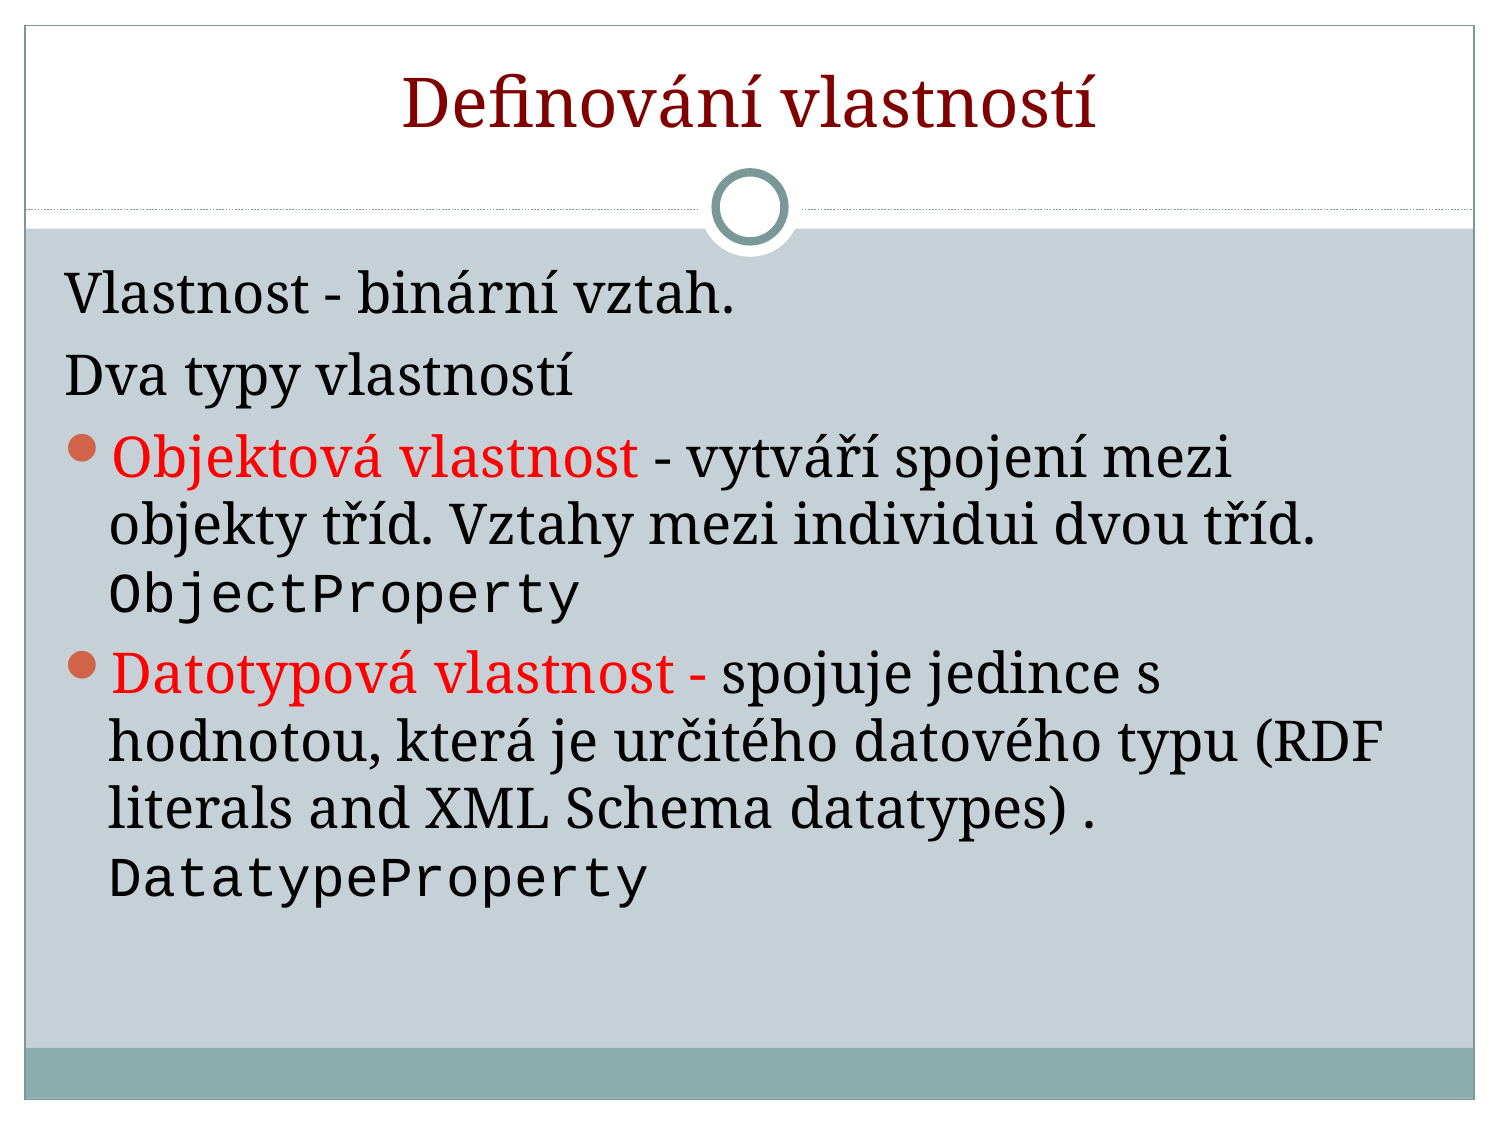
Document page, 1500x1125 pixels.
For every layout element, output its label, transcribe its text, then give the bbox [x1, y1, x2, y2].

list Vlastnost - binární vztah. Dva typy vlastností Objektová vlastnost - vytváří spojení mezi objekty tříd. Vztahy mezi individui dvou tříd. ObjectProperty Datotypová vlastnost - spojuje jedince s hodnotou, která je určitého datového typu (RDF literals and XML Schema datatypes) . DatatypeProperty [49, 249, 1450, 1006]
title Definování vlastností [49, 37, 1450, 163]
